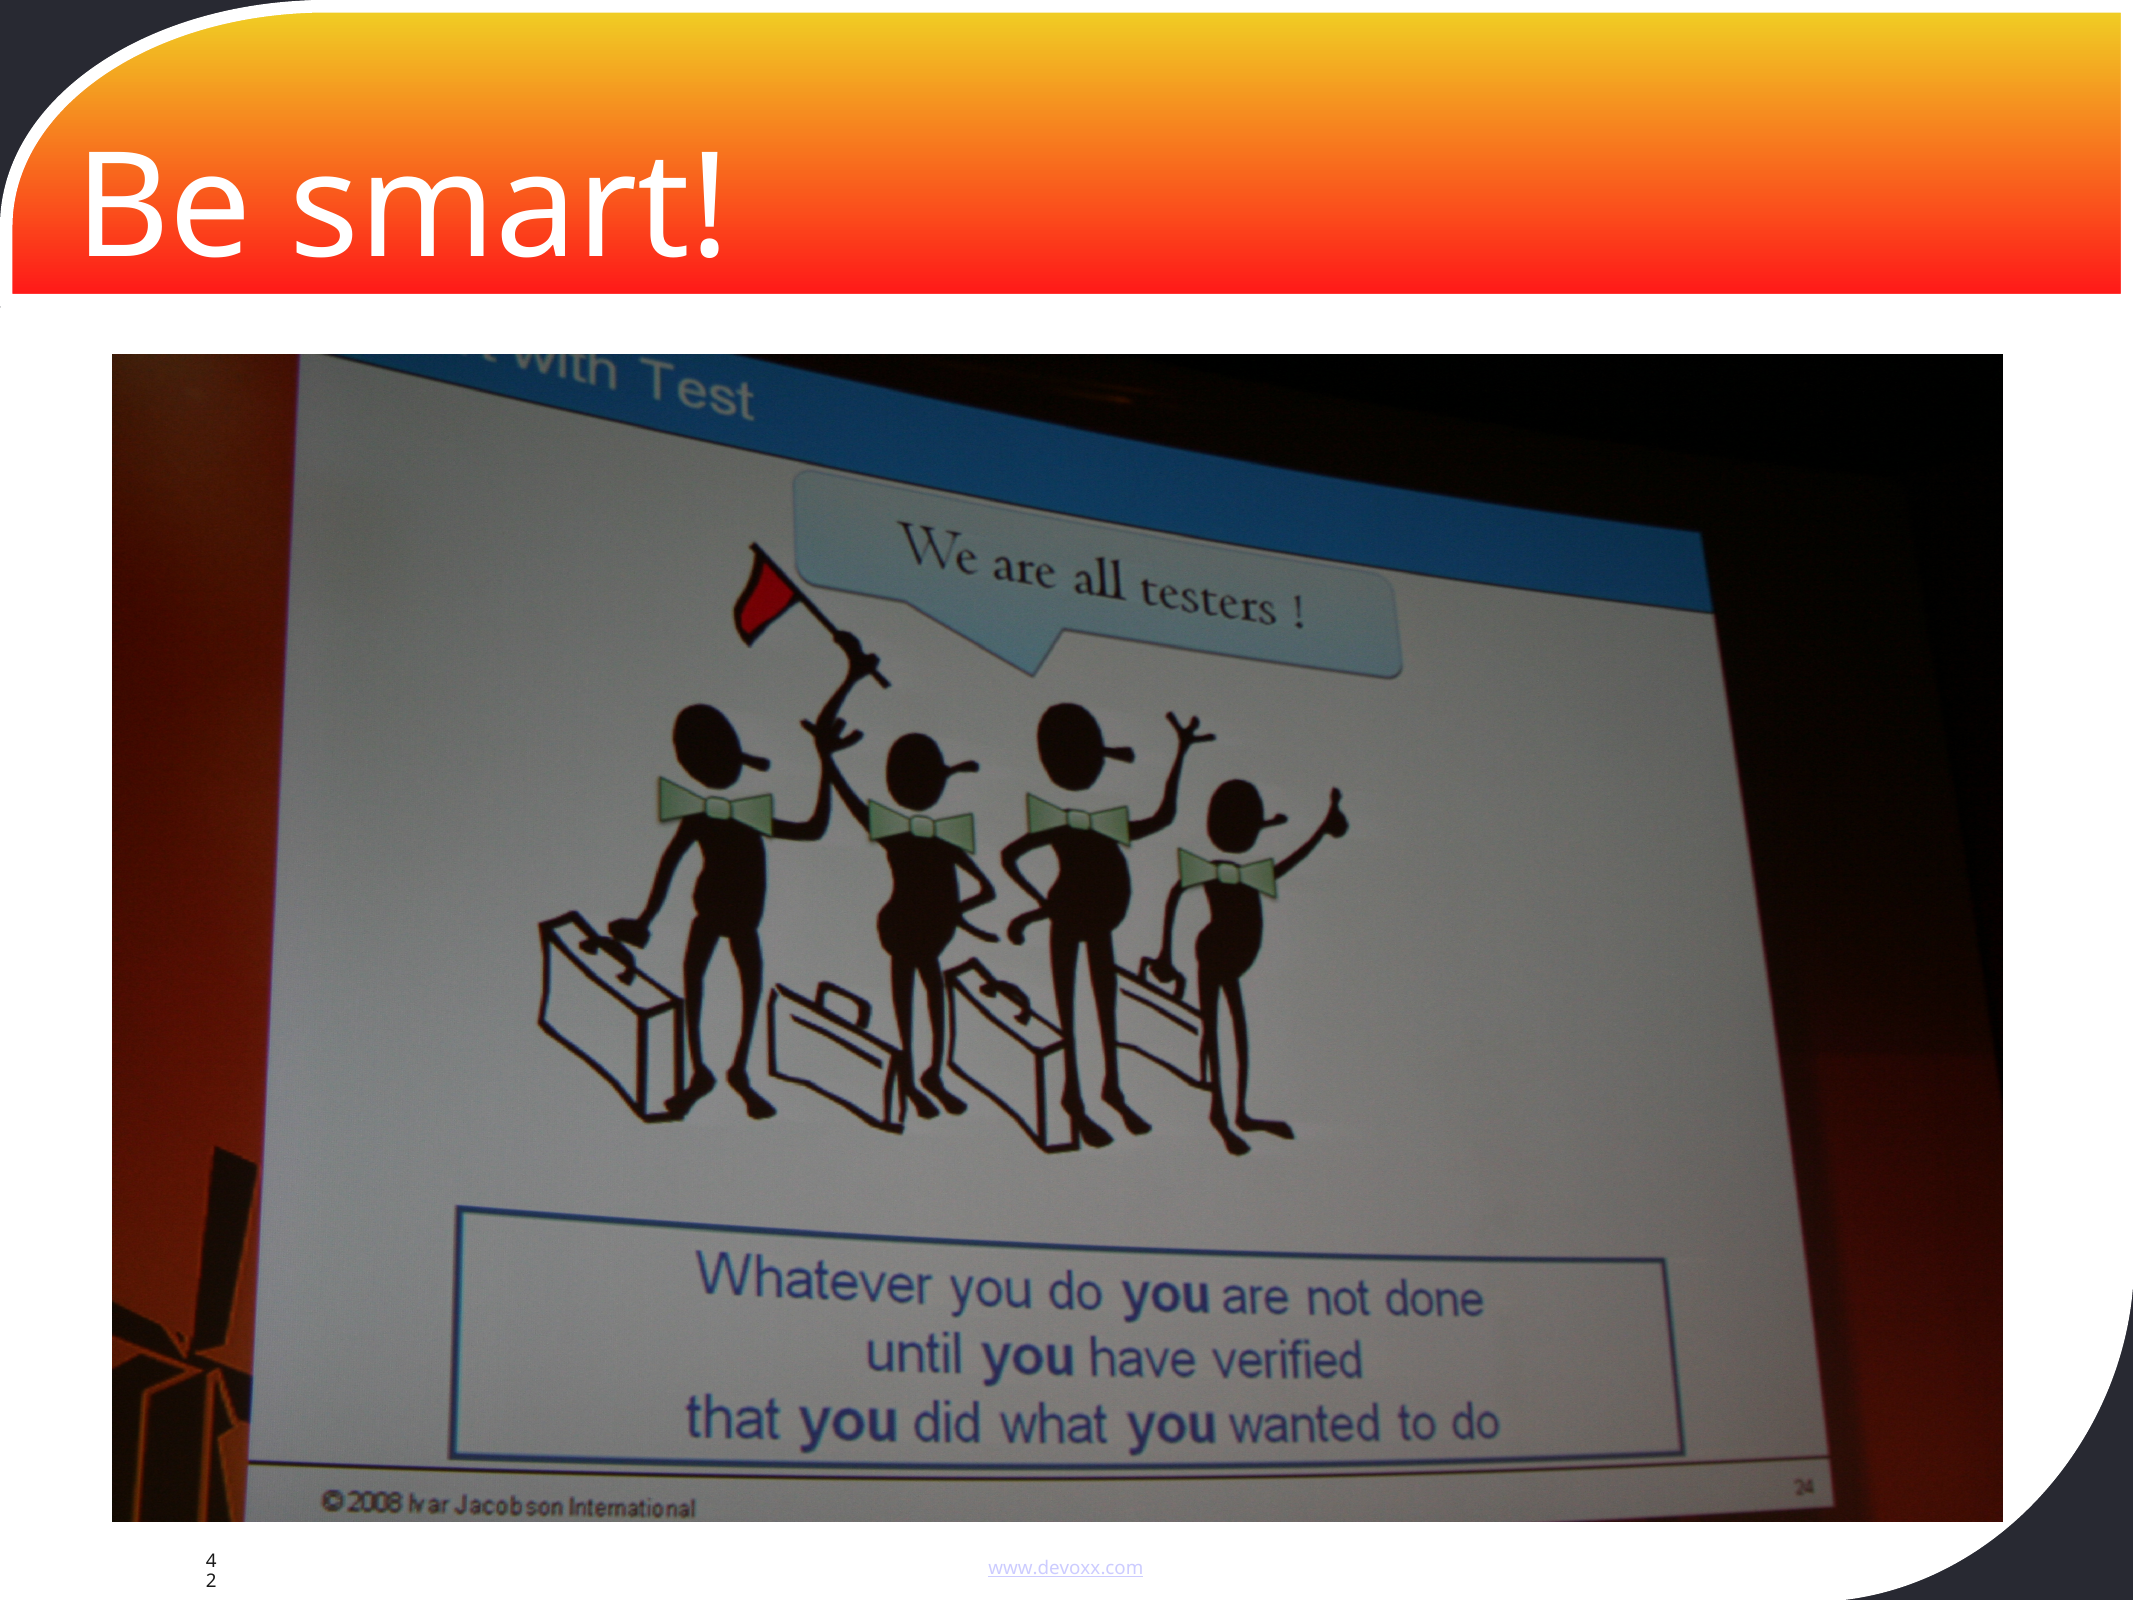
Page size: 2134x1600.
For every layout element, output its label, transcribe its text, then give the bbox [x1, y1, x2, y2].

picture [112, 354, 2003, 1522]
text_box Be smart! [75, 56, 2036, 286]
